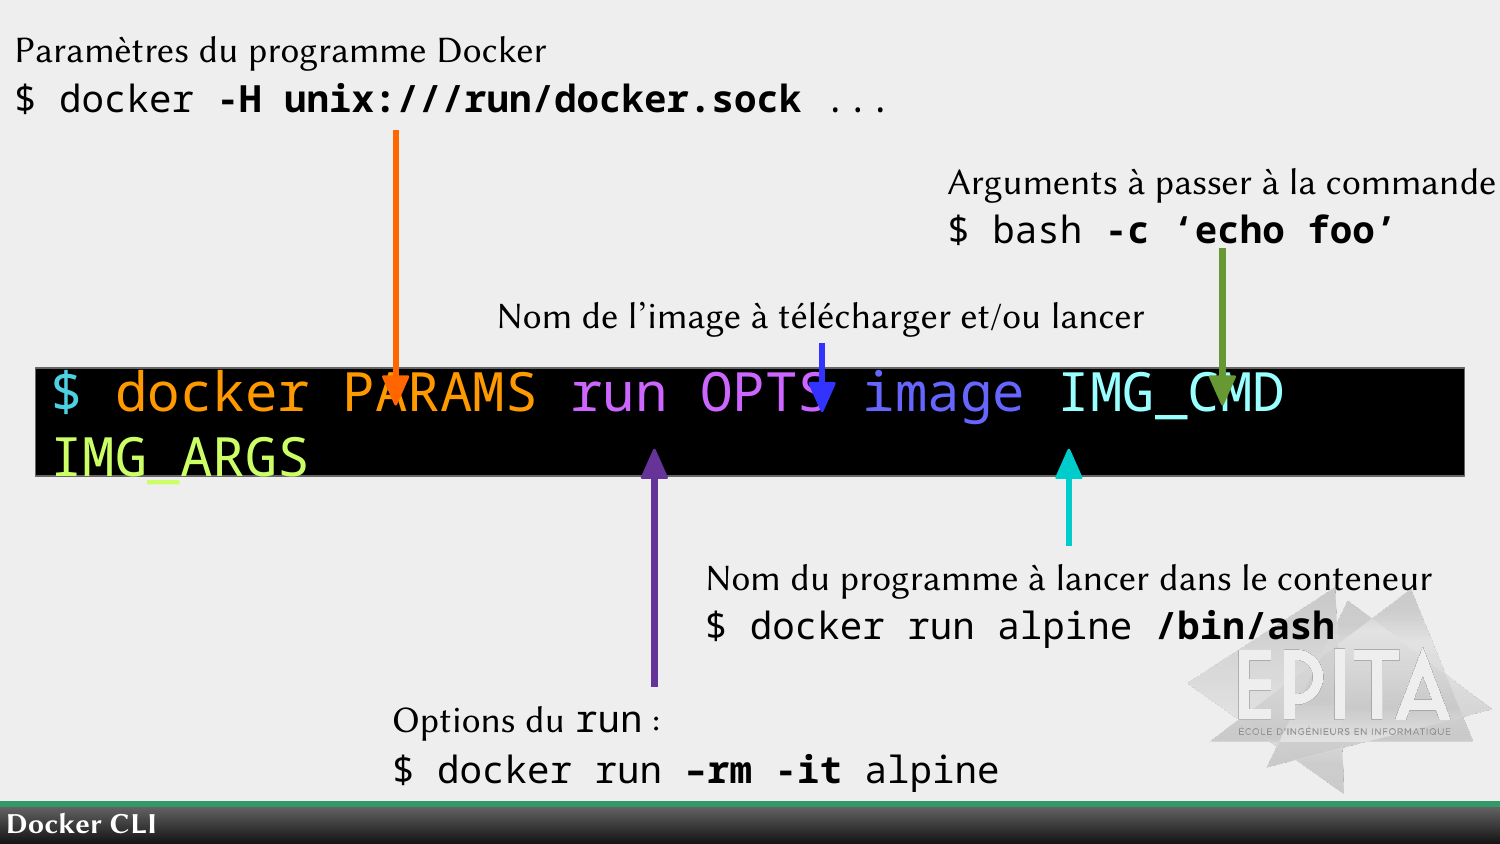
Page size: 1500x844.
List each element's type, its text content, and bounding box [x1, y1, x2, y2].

text_box Nom de l’image à télécharger et/ou lancer [496, 289, 1146, 344]
text_box Nom du programme à lancer dans le conteneur $ docker run alpine /bin/ash [704, 551, 1434, 644]
text_box $ docker PARAMS run OPTS image IMG_CMD IMG_ARGS [35, 367, 1465, 477]
text_box Paramètres du programme Docker $ docker -H unix:///run/docker.sock ... [14, 23, 775, 117]
picture [1187, 587, 1492, 794]
text_box Arguments à passer à la commande $ bash -c ‘echo foo’ [947, 155, 1497, 249]
title Docker CLI [5, 801, 1075, 844]
text_box Options du run : $ docker run –rm -it alpine [392, 686, 919, 780]
